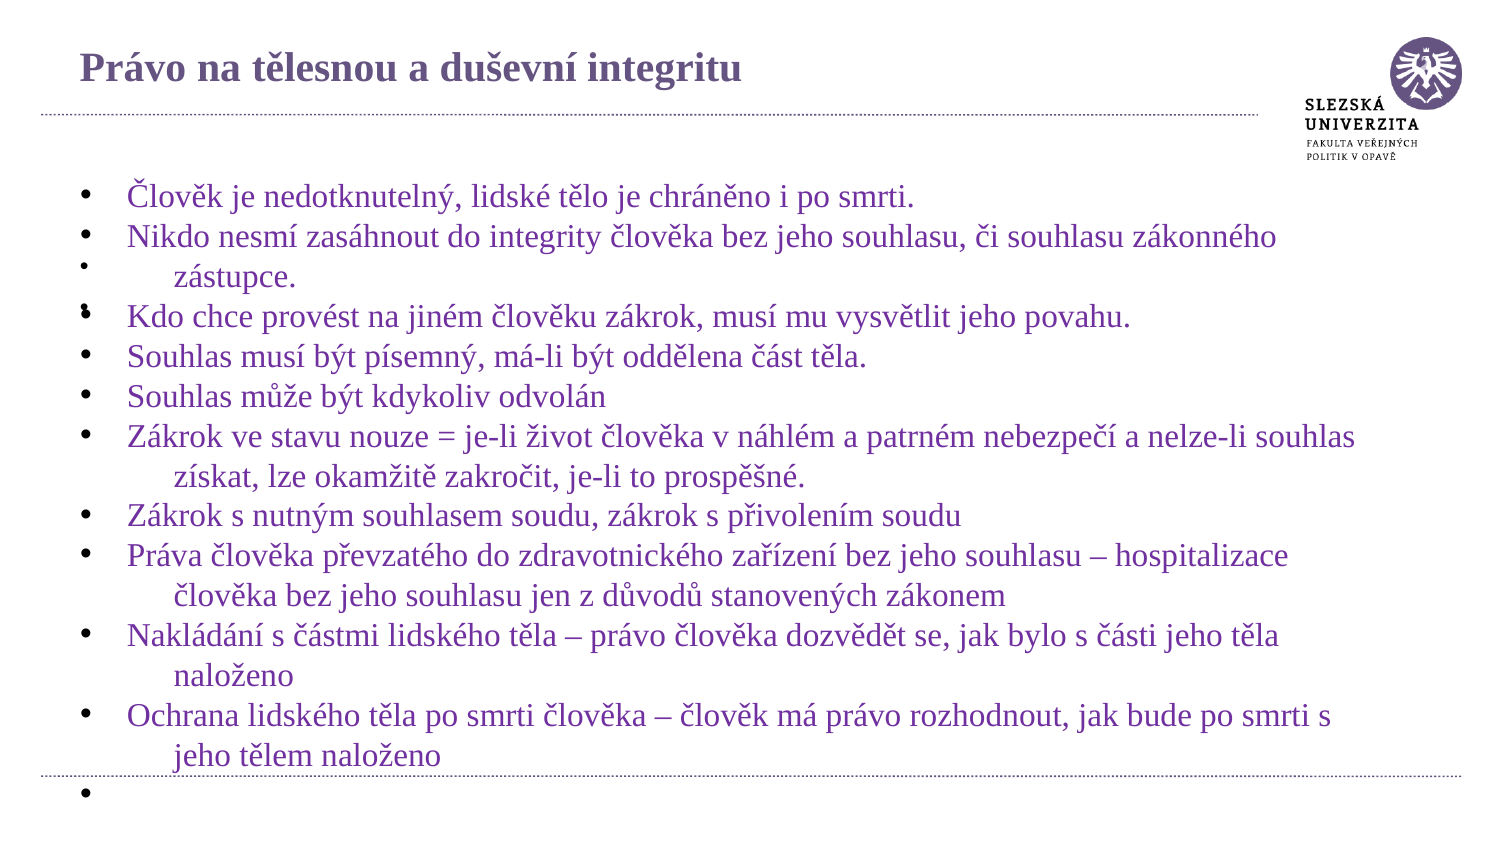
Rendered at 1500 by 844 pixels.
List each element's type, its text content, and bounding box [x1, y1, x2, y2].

title Právo na tělesnou a duševní integritu [64, 32, 1070, 116]
text_box Člověk je nedotknutelný, lidské tělo je chráněno i po smrti. Nikdo nesmí zasáhnout do integrity člověka bez jeho souhlasu, či souhlasu zákonného zástupce. Kdo chce provést na jiném člověku zákrok, musí mu vysvětlit jeho povahu. Souhlas musí být písemný, má-li být oddělena část těla. Souhlas může být kdykoliv odvolán Zákrok ve stavu nouze = je-li život člověka v náhlém a patrném nebezpečí a nelze-li souhlas získat, lze okamžitě zakročit, je-li to prospěšné. Zákrok s nutným souhlasem soudu, zákrok s přivolením soudu Práva člověka převzatého do zdravotnického zařízení bez jeho souhlasu – hospitalizace člověka bez jeho souhlasu jen z důvodů stanovených zákonem Nakládání s částmi lidského těla – právo člověka dozvědět se, jak bylo s části jeho těla naloženo Ochrana lidského těla po smrti člověka – člověk má právo rozhodnout, jak bude po smrti s jeho tělem naloženo [64, 166, 1391, 829]
